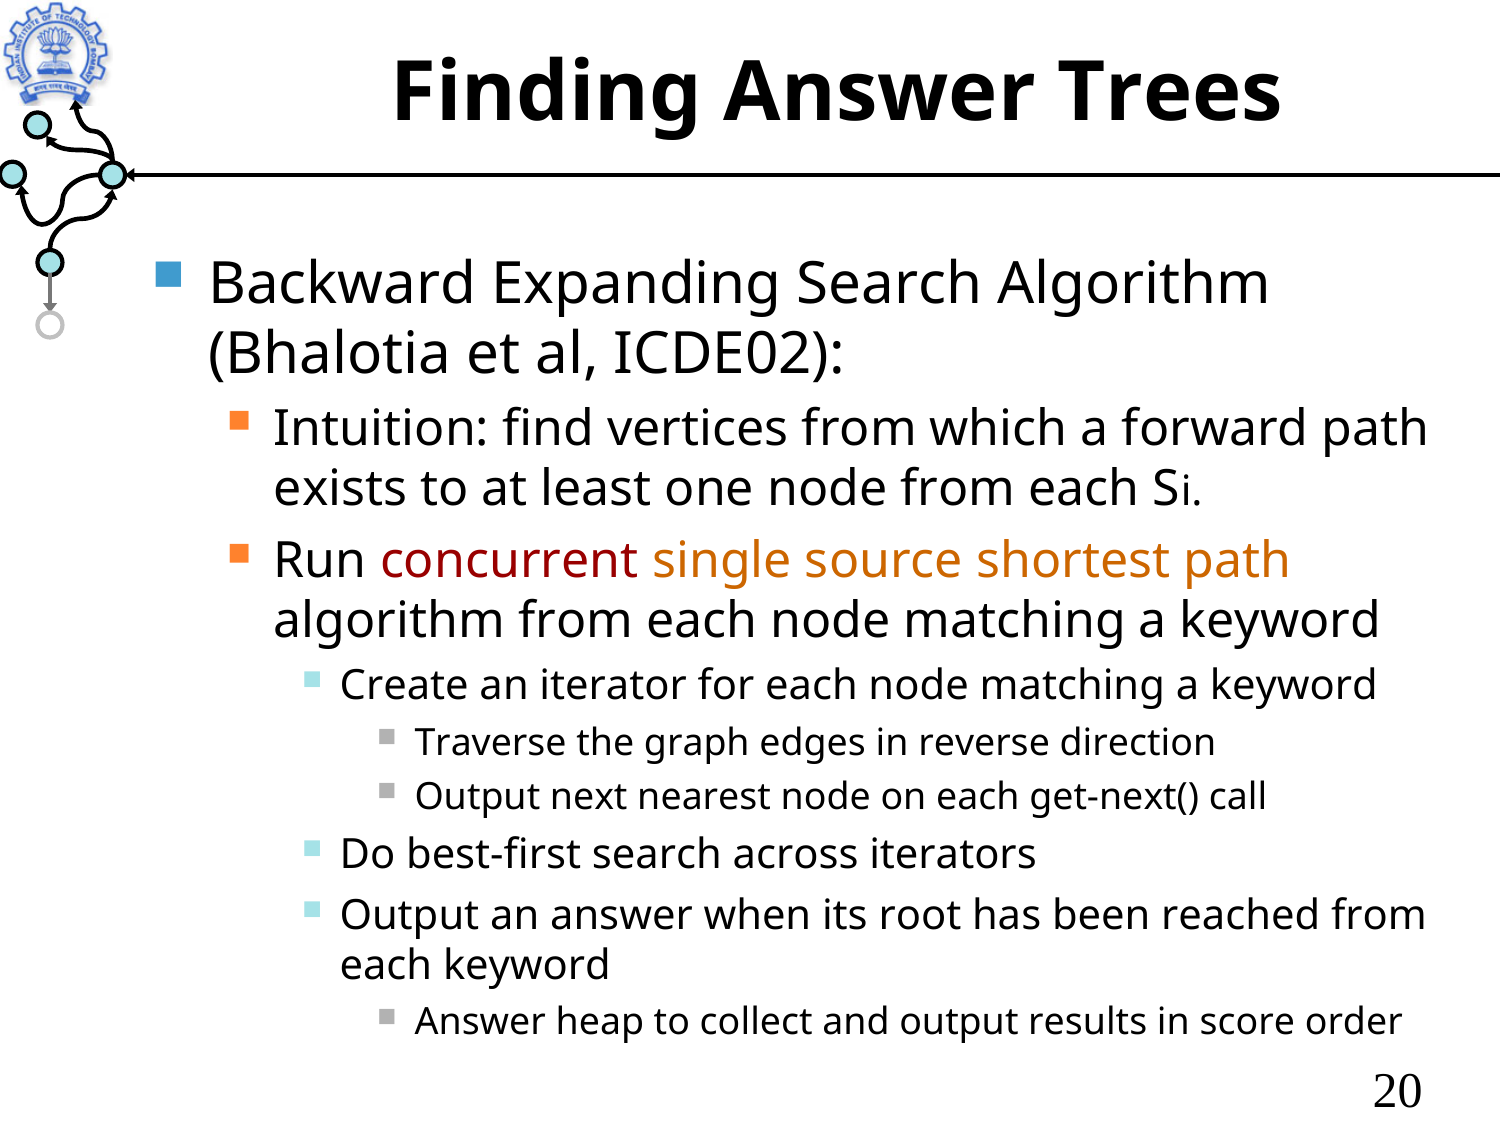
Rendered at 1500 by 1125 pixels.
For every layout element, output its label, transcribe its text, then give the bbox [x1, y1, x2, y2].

picture [0, 0, 113, 106]
list Backward Expanding Search Algorithm (Bhalotia et al, ICDE02): Intuition: find vertices from which a forward path exists to at least one node from each Si. Run concurrent single source shortest path algorithm from each node matching a keyword Create an iterator for each node matching a keyword Traverse the graph edges in reverse direction Output next nearest node on each get-next() call Do best-first search across iterators Output an answer when its root has been reached from each keyword Answer heap to collect and output results in score order [137, 237, 1450, 1063]
title Finding Answer Trees [200, 12, 1476, 163]
